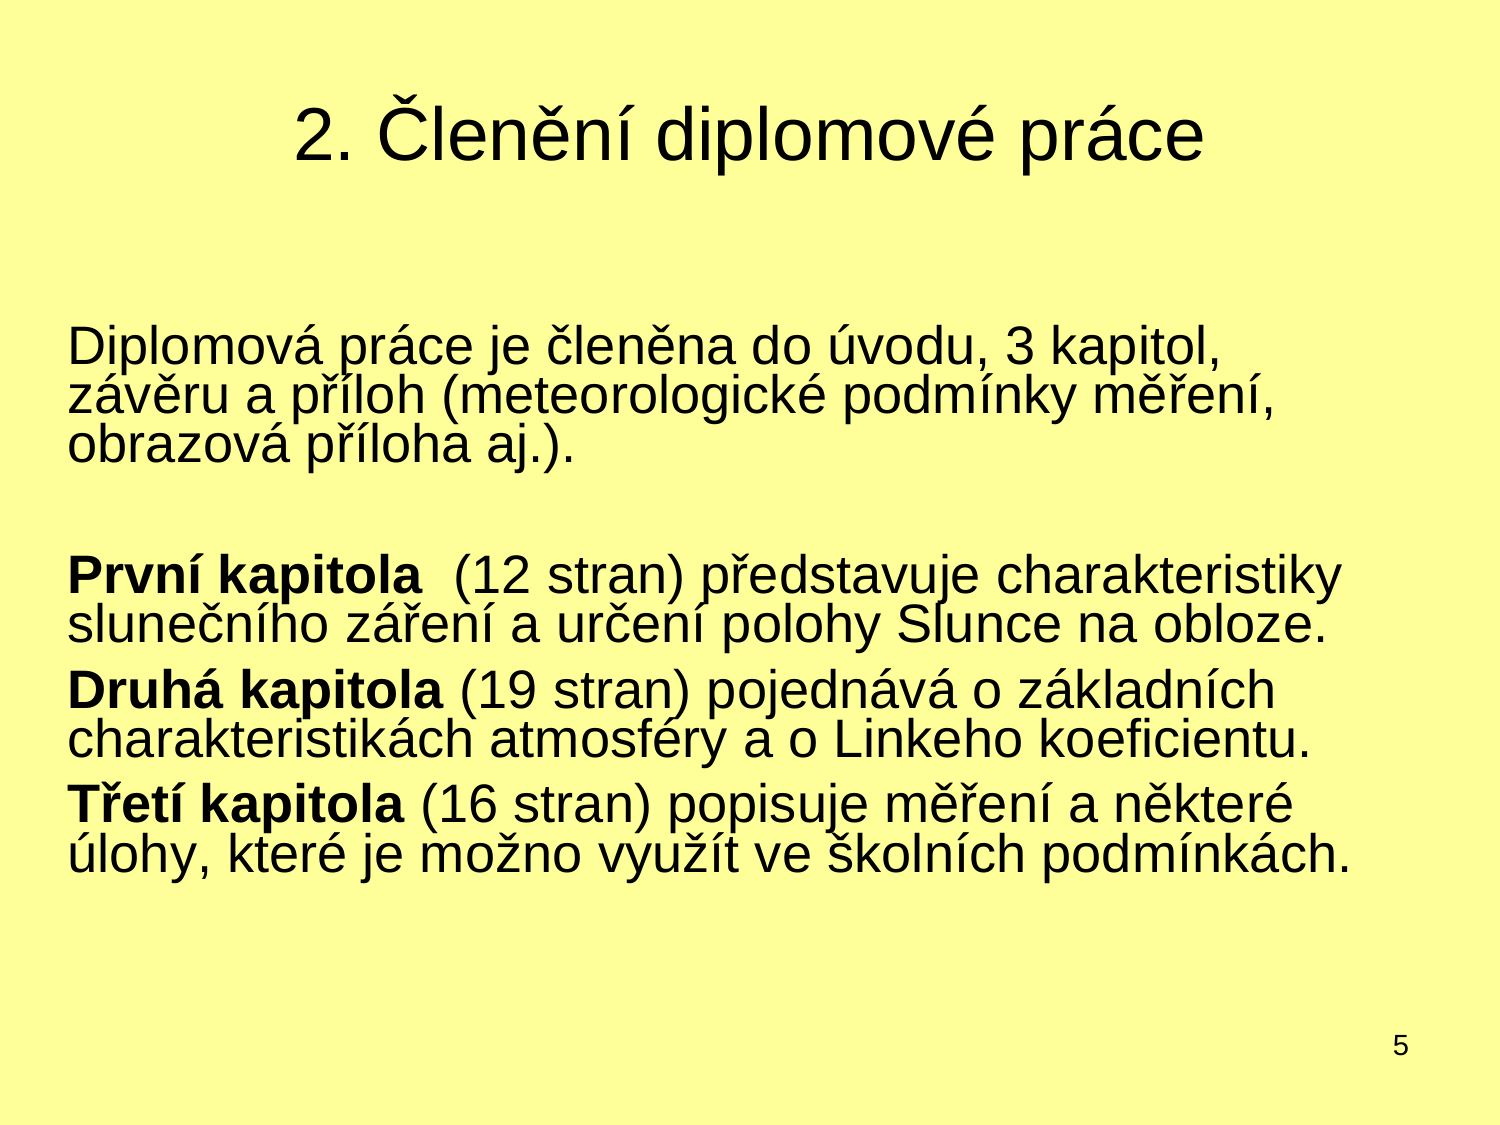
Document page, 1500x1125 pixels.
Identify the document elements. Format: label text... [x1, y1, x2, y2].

subtitle Diplomová práce je členěna do úvodu, 3 kapitol, závěru a příloh (meteorologické podmínky měření, obrazová příloha aj.). První kapitola (12 stran) představuje charakteristiky slunečního záření a určení polohy Slunce na obloze. Druhá kapitola (19 stran) pojednává o základních charakteristikách atmosféry a o Linkeho koeficientu. Třetí kapitola (16 stran) popisuje měření a některé úlohy, které je možno využít ve školních podmínkách. [67, 232, 1388, 975]
title 2. Členění diplomové práce [75, 13, 1425, 265]
